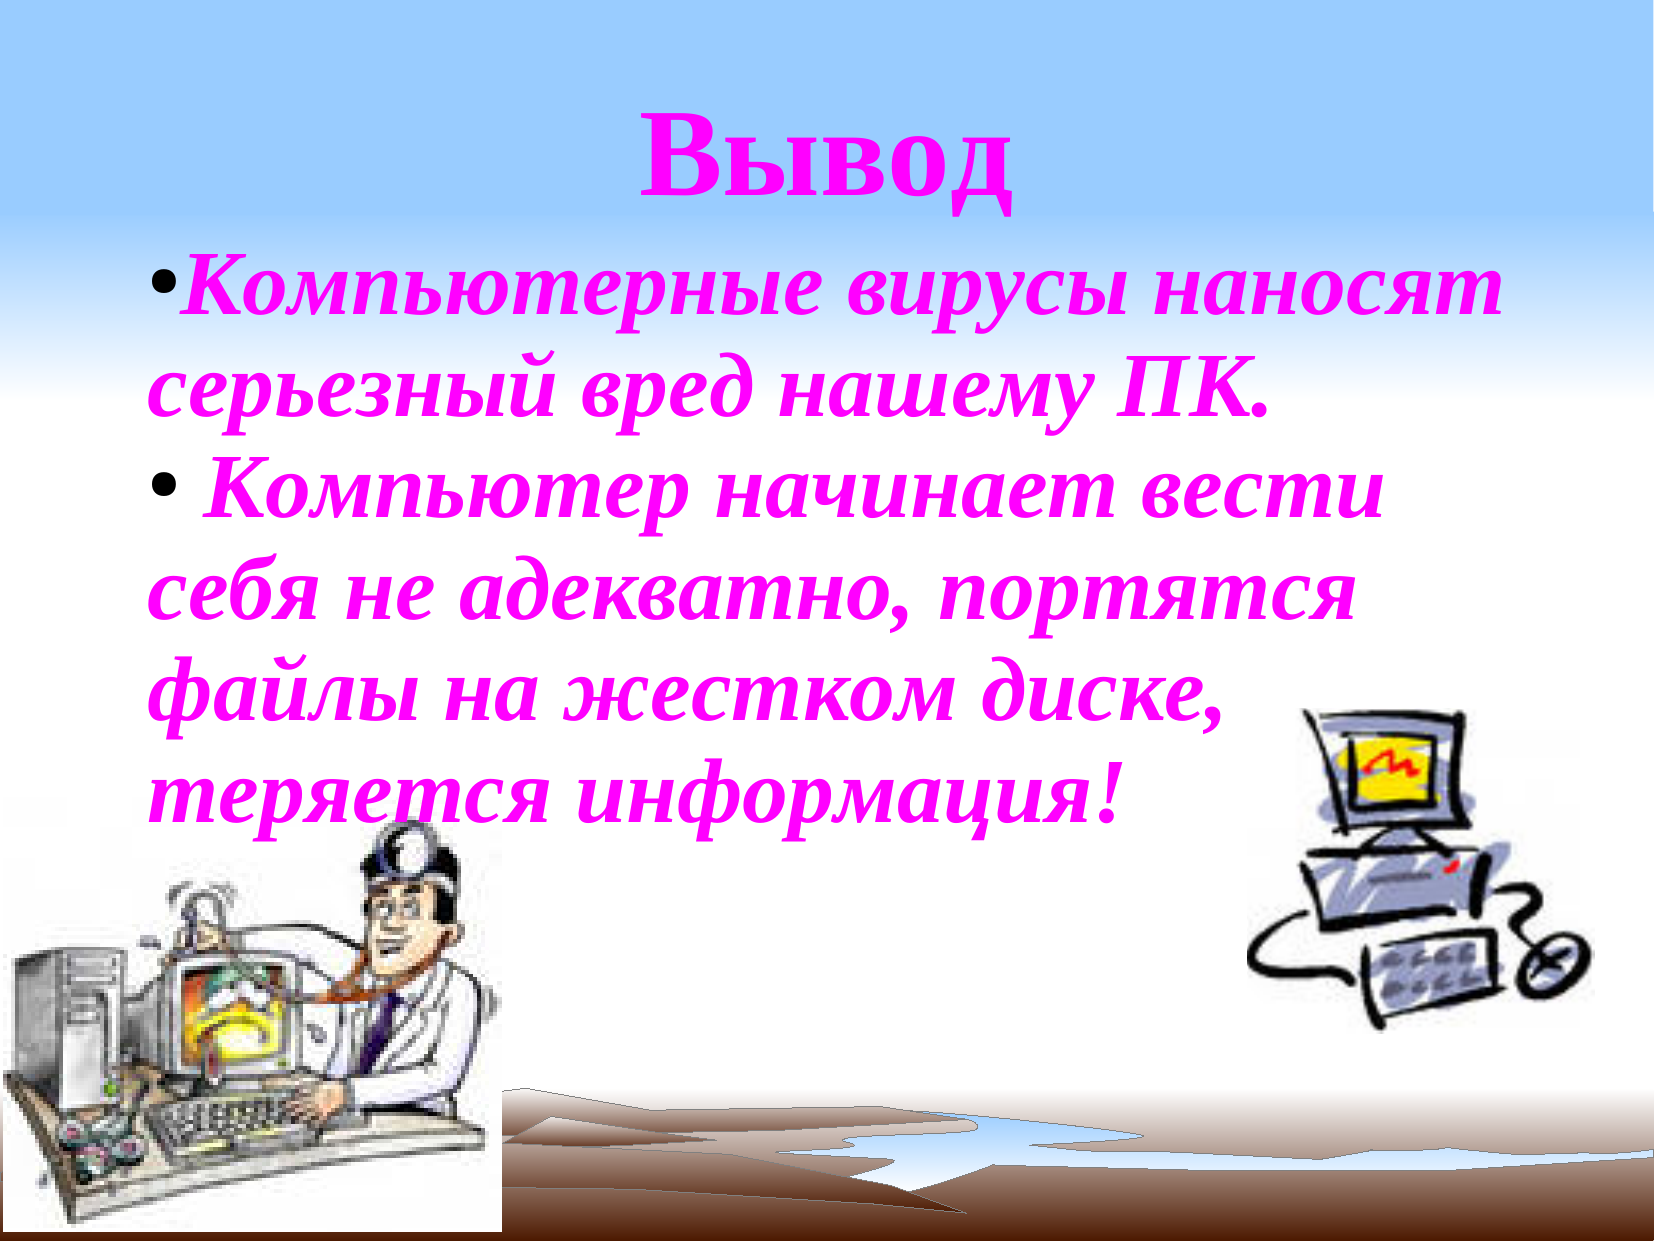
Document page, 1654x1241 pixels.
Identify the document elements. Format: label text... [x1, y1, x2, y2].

picture [1247, 708, 1595, 1034]
title Вывод [82, 56, 1571, 250]
subtitle Компьютерные вирусы наносят серьезный вред нашему ПК. Компьютер начинает вести себя не адекватно, портятся файлы на жестком диске, теряется информация! [147, 147, 1560, 928]
picture [3, 797, 502, 1233]
